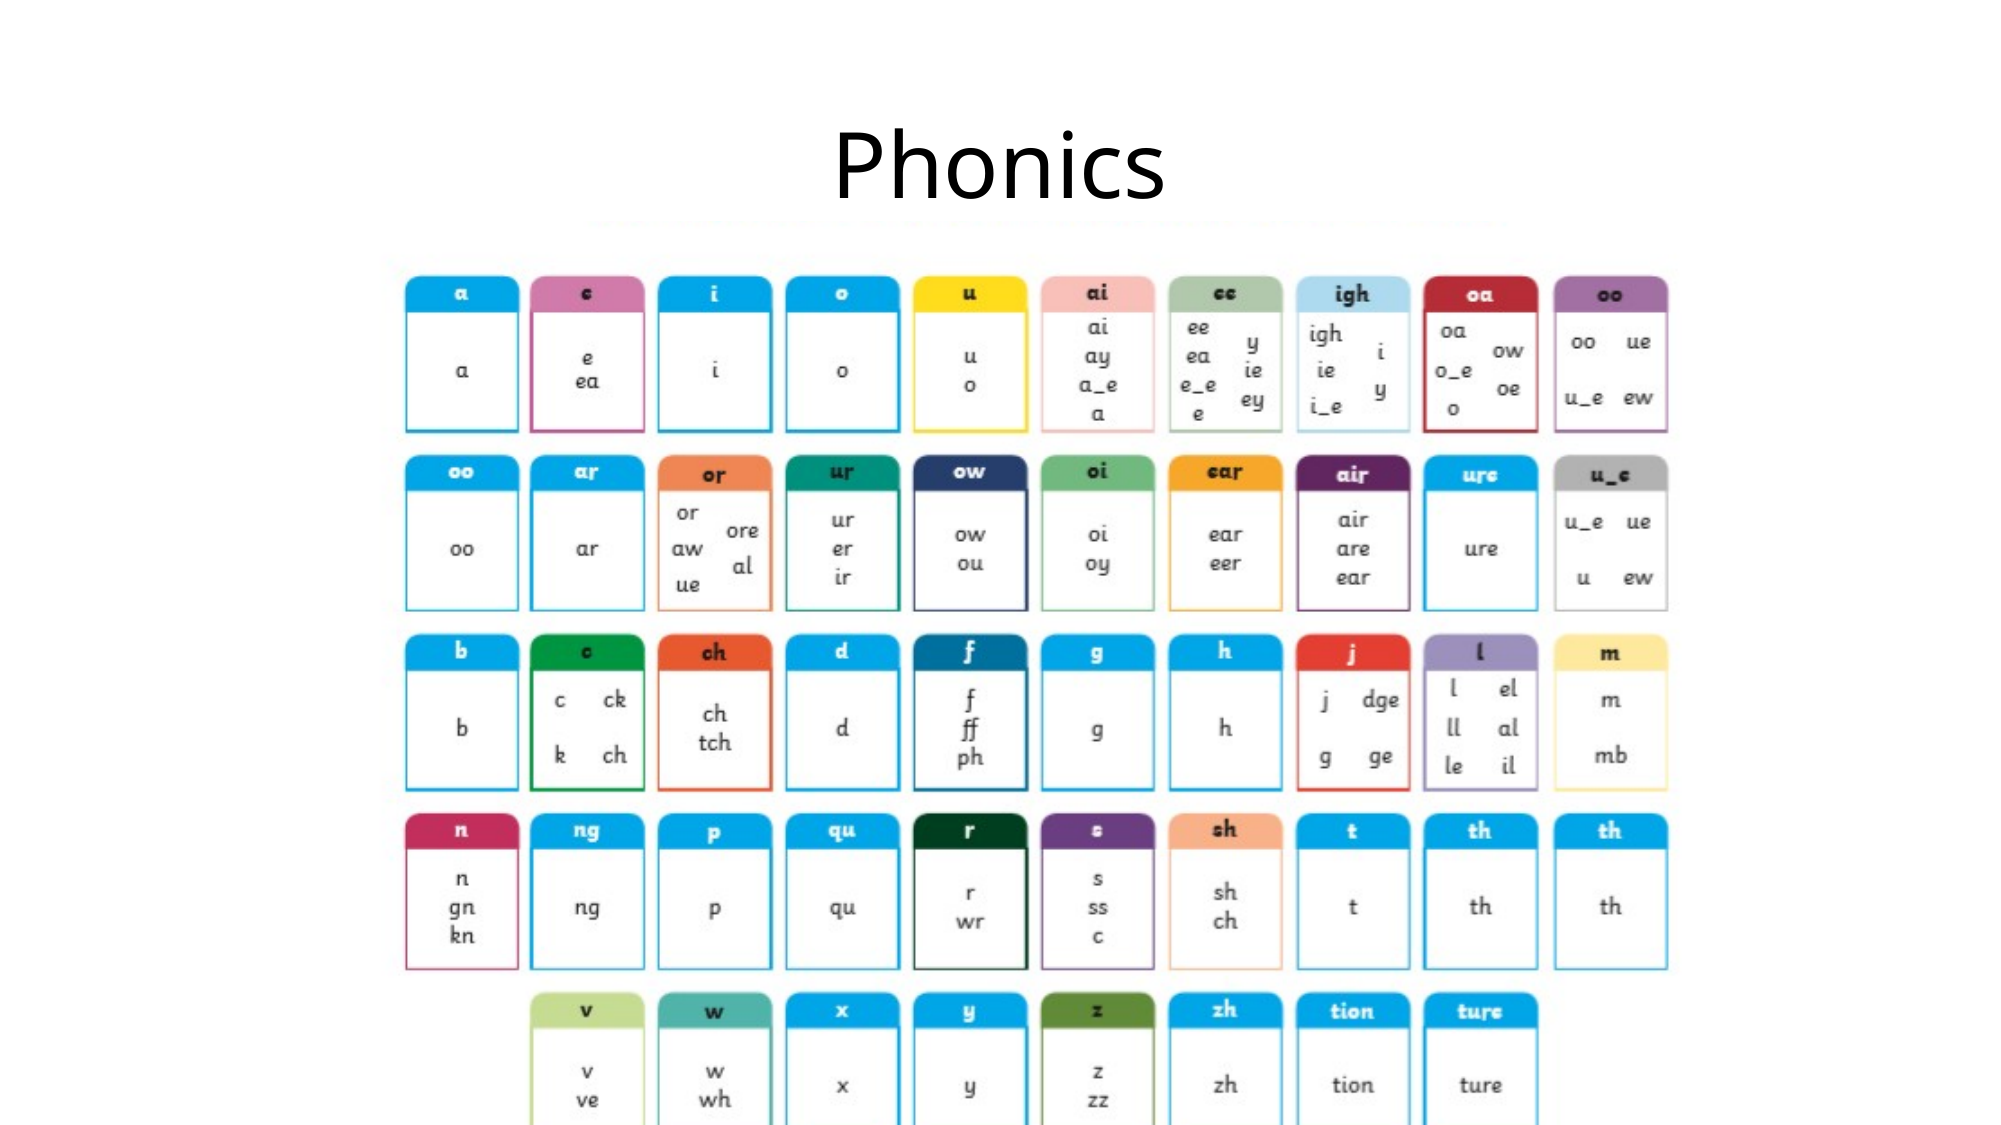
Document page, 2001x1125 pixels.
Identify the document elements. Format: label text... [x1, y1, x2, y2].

picture [292, 221, 1777, 1125]
title Phonics [137, 59, 1863, 278]
